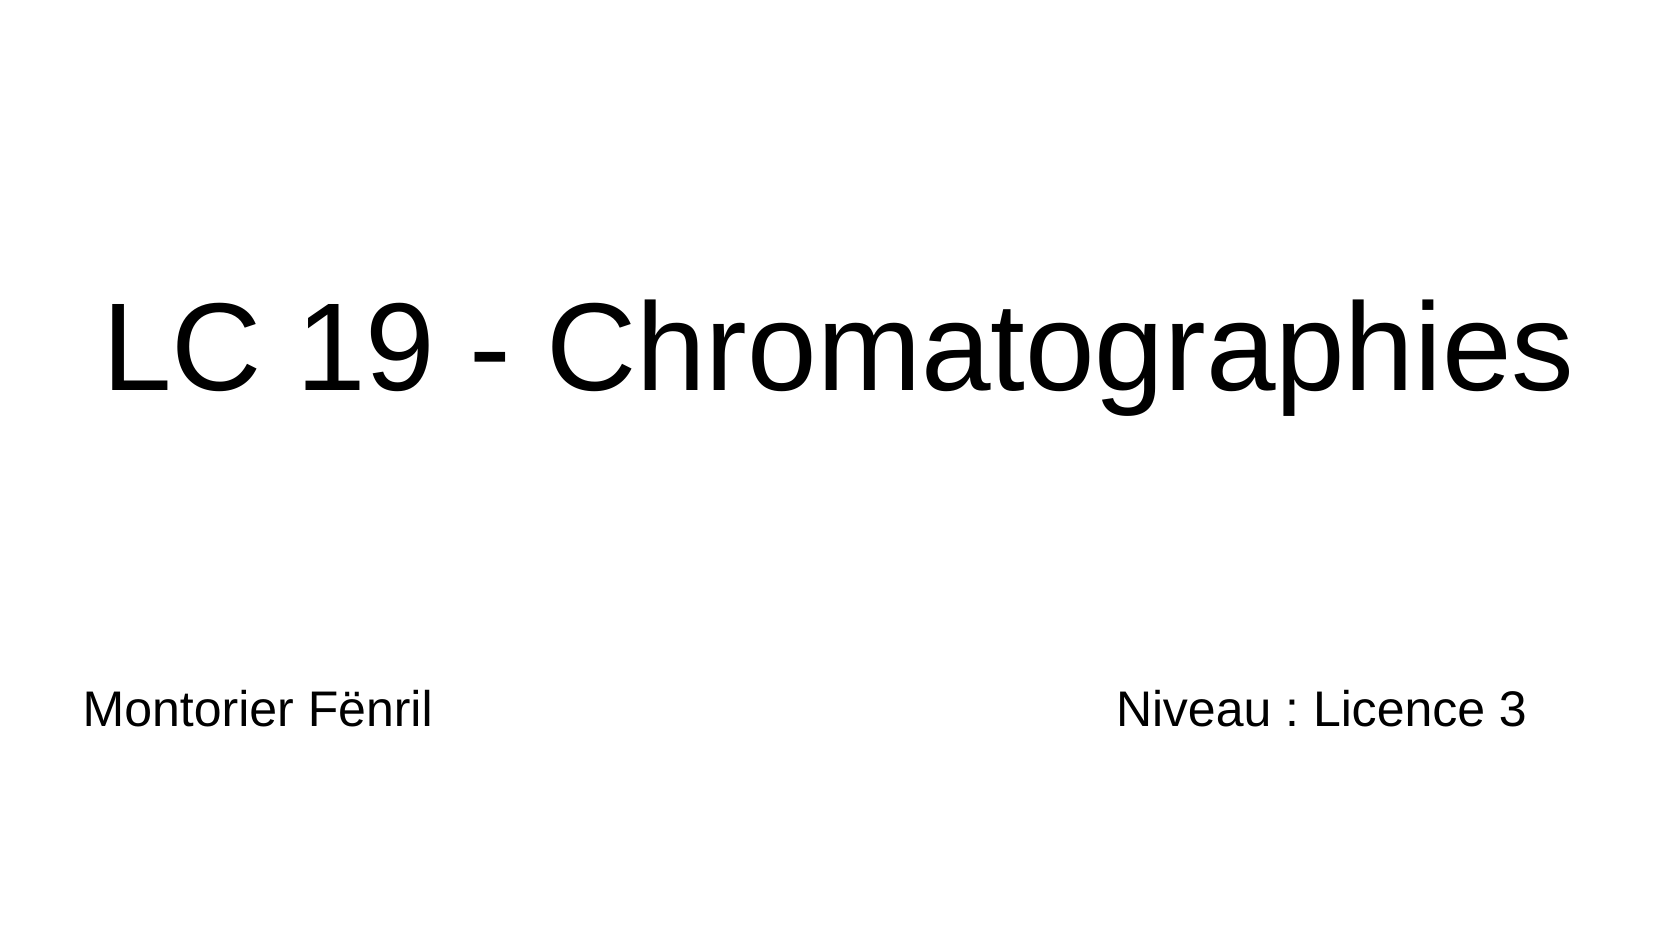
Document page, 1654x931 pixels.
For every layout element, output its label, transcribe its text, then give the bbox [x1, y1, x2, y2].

title LC 19 - Chromatographies [94, 136, 1583, 557]
subtitle Montorier Fënril Niveau : Licence 3 [82, 661, 1571, 758]
